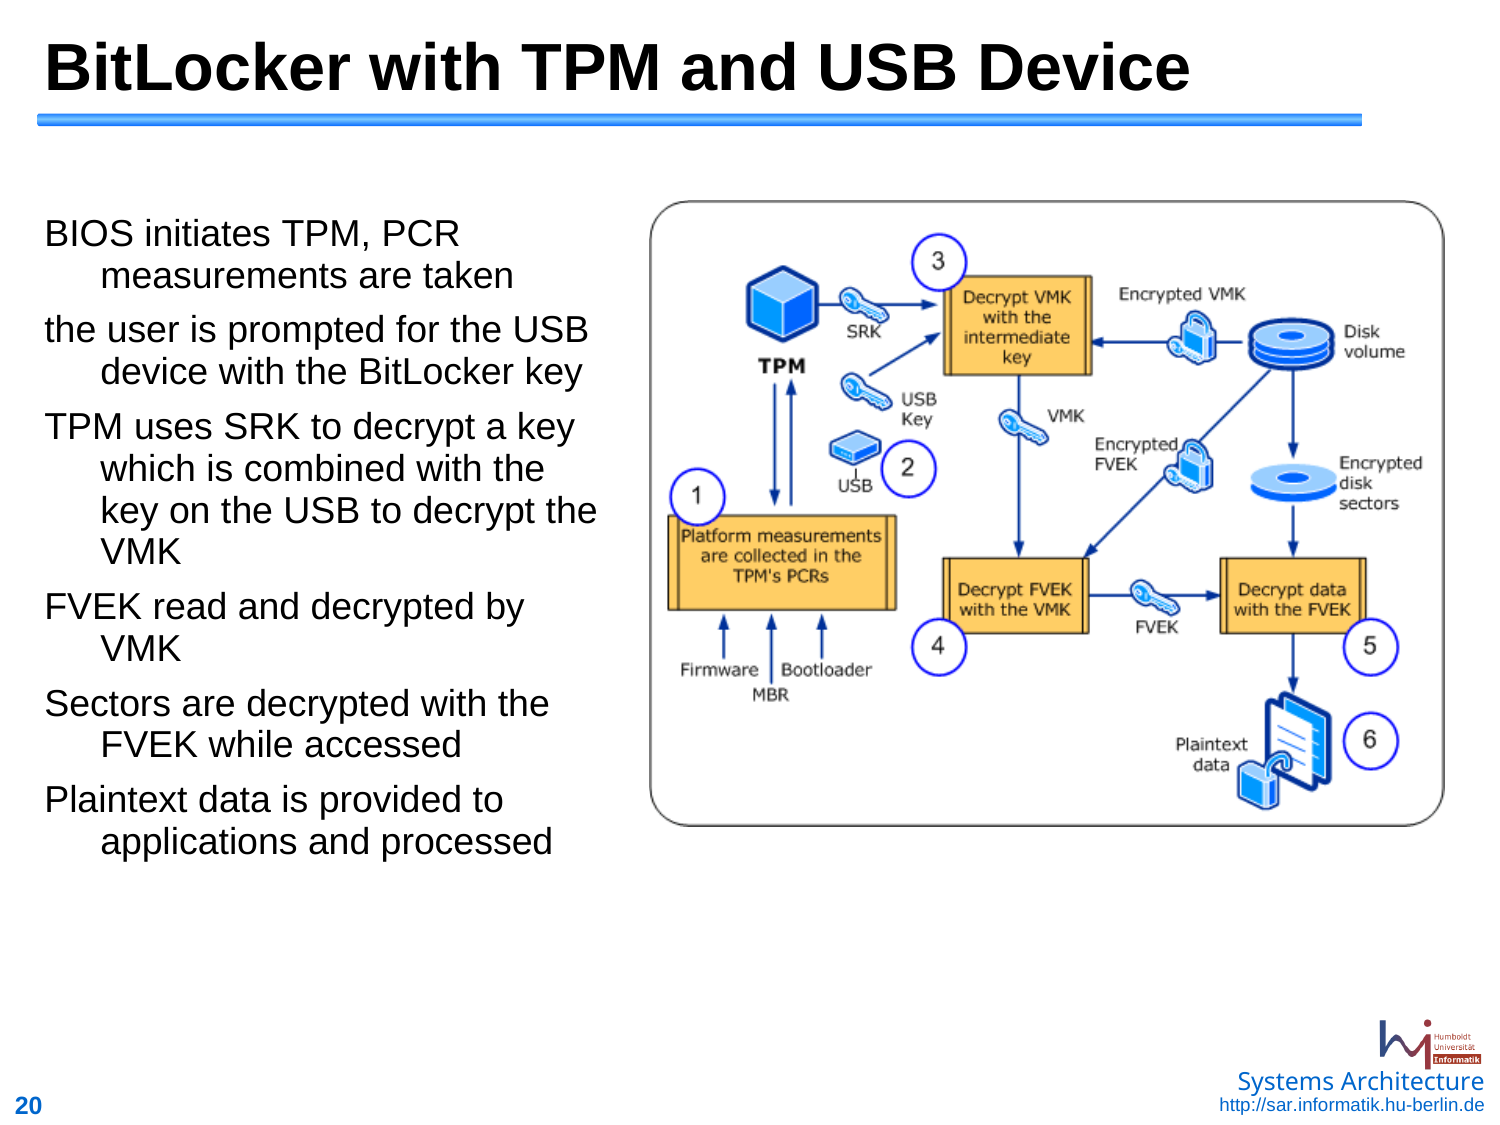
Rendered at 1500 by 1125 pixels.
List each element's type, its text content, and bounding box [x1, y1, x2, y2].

picture [1376, 1059, 1483, 1071]
title BitLocker with TPM and USB Device [29, 16, 1500, 118]
list [29, 137, 1500, 1059]
picture [649, 200, 1445, 827]
text_box BIOS initiates TPM, PCR measurements are taken the user is prompted for the USB device with the BitLocker key TPM uses SRK to decrypt a key which is combined with the key on the USB to decrypt the VMK FVEK read and decrypted by VMK Sectors are decrypted with the FVEK while accessed Plaintext data is provided to applications and processed [29, 204, 621, 980]
